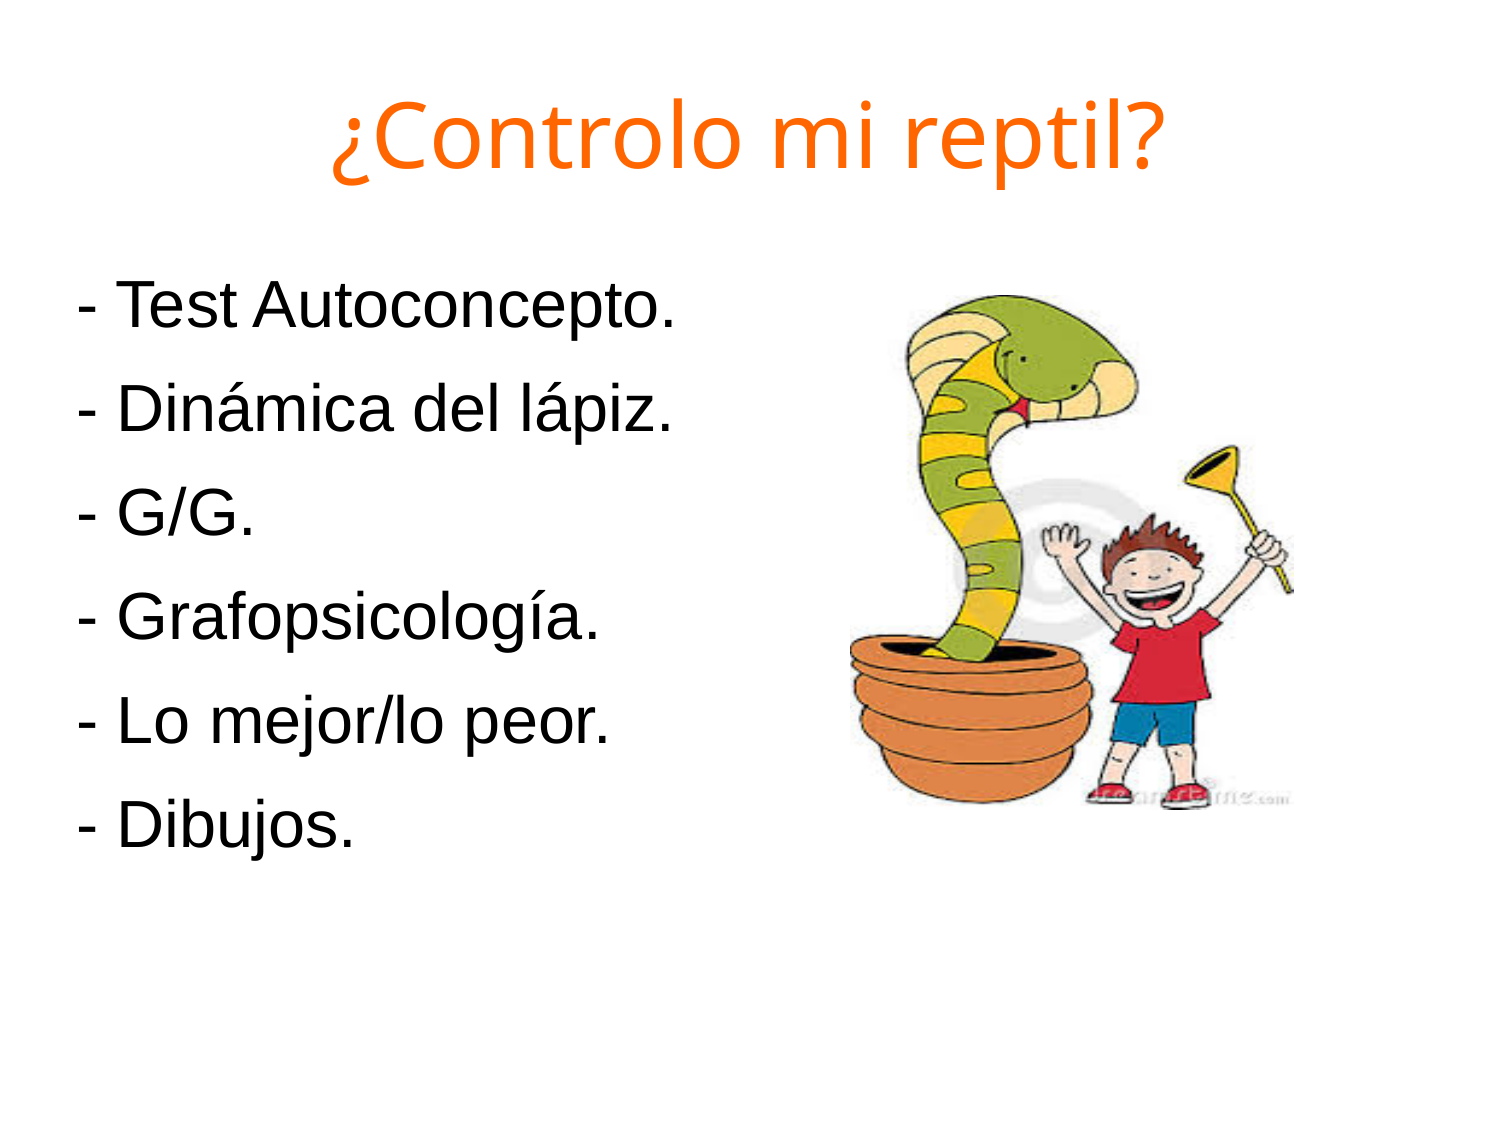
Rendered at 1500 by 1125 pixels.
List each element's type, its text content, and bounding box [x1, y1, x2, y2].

list - Test Autoconcepto. - Dinámica del lápiz. - G/G. - Grafopsicología. - Lo mejor/lo peor. - Dibujos. [75, 263, 734, 915]
picture [850, 295, 1294, 810]
title ¿Controlo mi reptil? [74, 44, 1425, 232]
